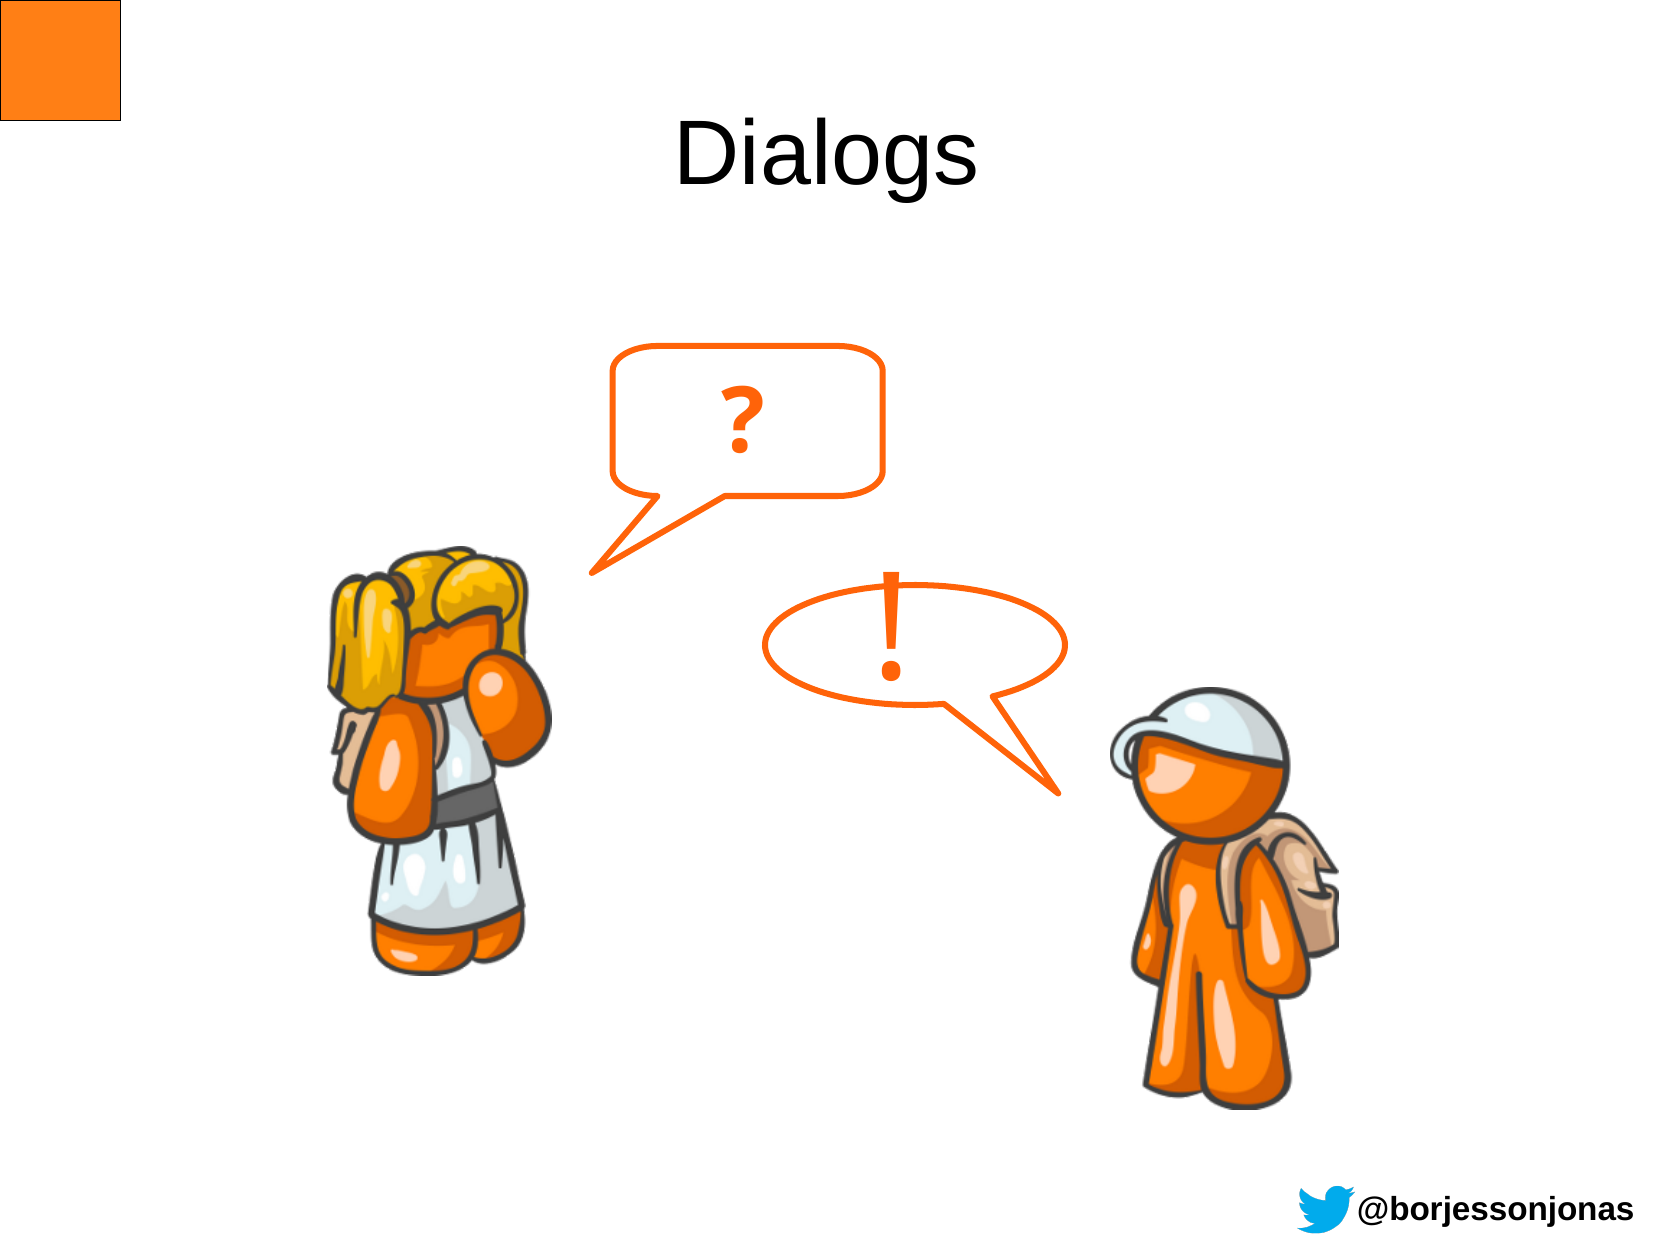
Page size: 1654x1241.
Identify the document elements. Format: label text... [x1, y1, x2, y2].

picture [327, 546, 552, 976]
picture [1110, 687, 1339, 1111]
text_box ? [705, 345, 796, 541]
title Dialogs [82, 49, 1571, 257]
picture [1277, 1160, 1375, 1241]
text_box ! [855, 510, 946, 770]
